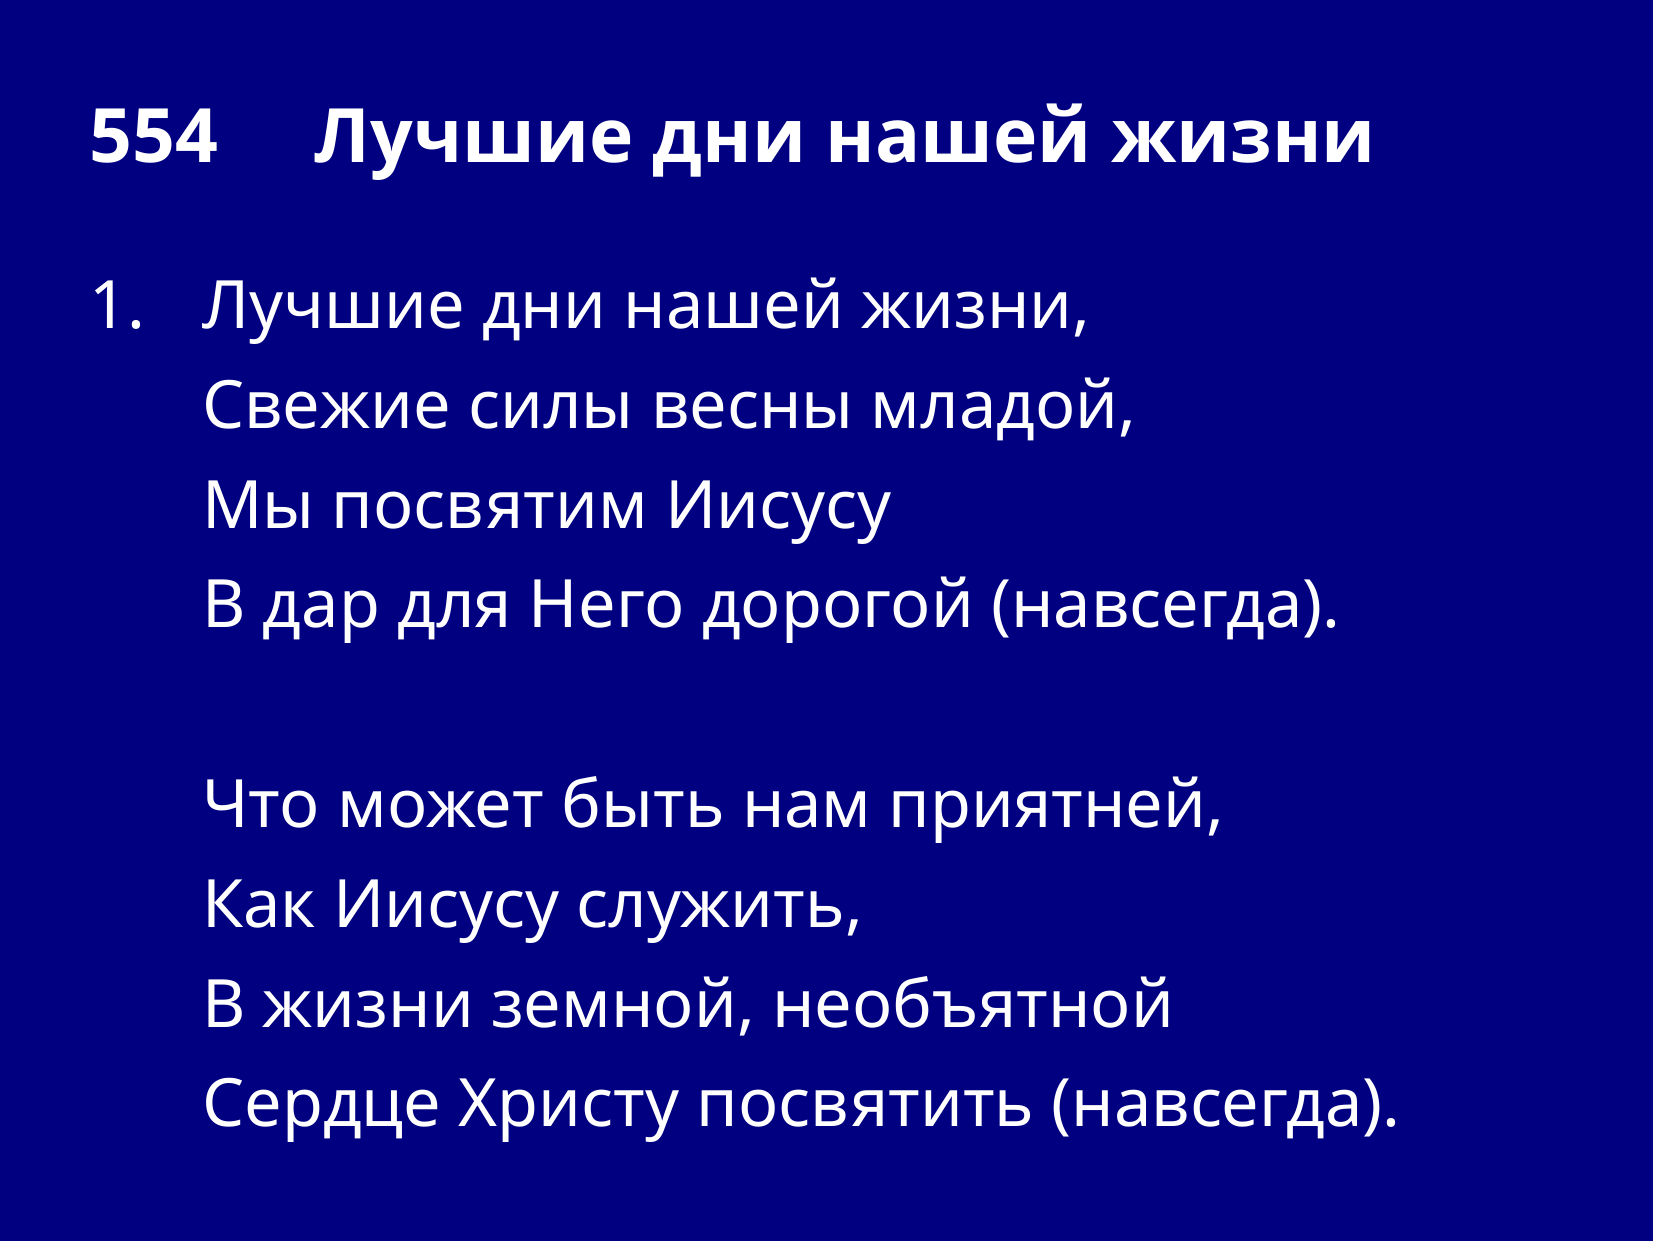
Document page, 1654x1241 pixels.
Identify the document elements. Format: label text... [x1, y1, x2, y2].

text_box 1. Лучшие дни нашей жизни, Свежие силы весны младой, Мы посвятим Иисусу В дар для Него дорогой (навсегда). Что может быть нам приятней, Как Иисусу служить, В жизни земной, необъятной Сердце Христу посвятить (навсегда). [75, 188, 1576, 1163]
text_box 554 Лучшие дни нашей жизни [75, 75, 1576, 188]
